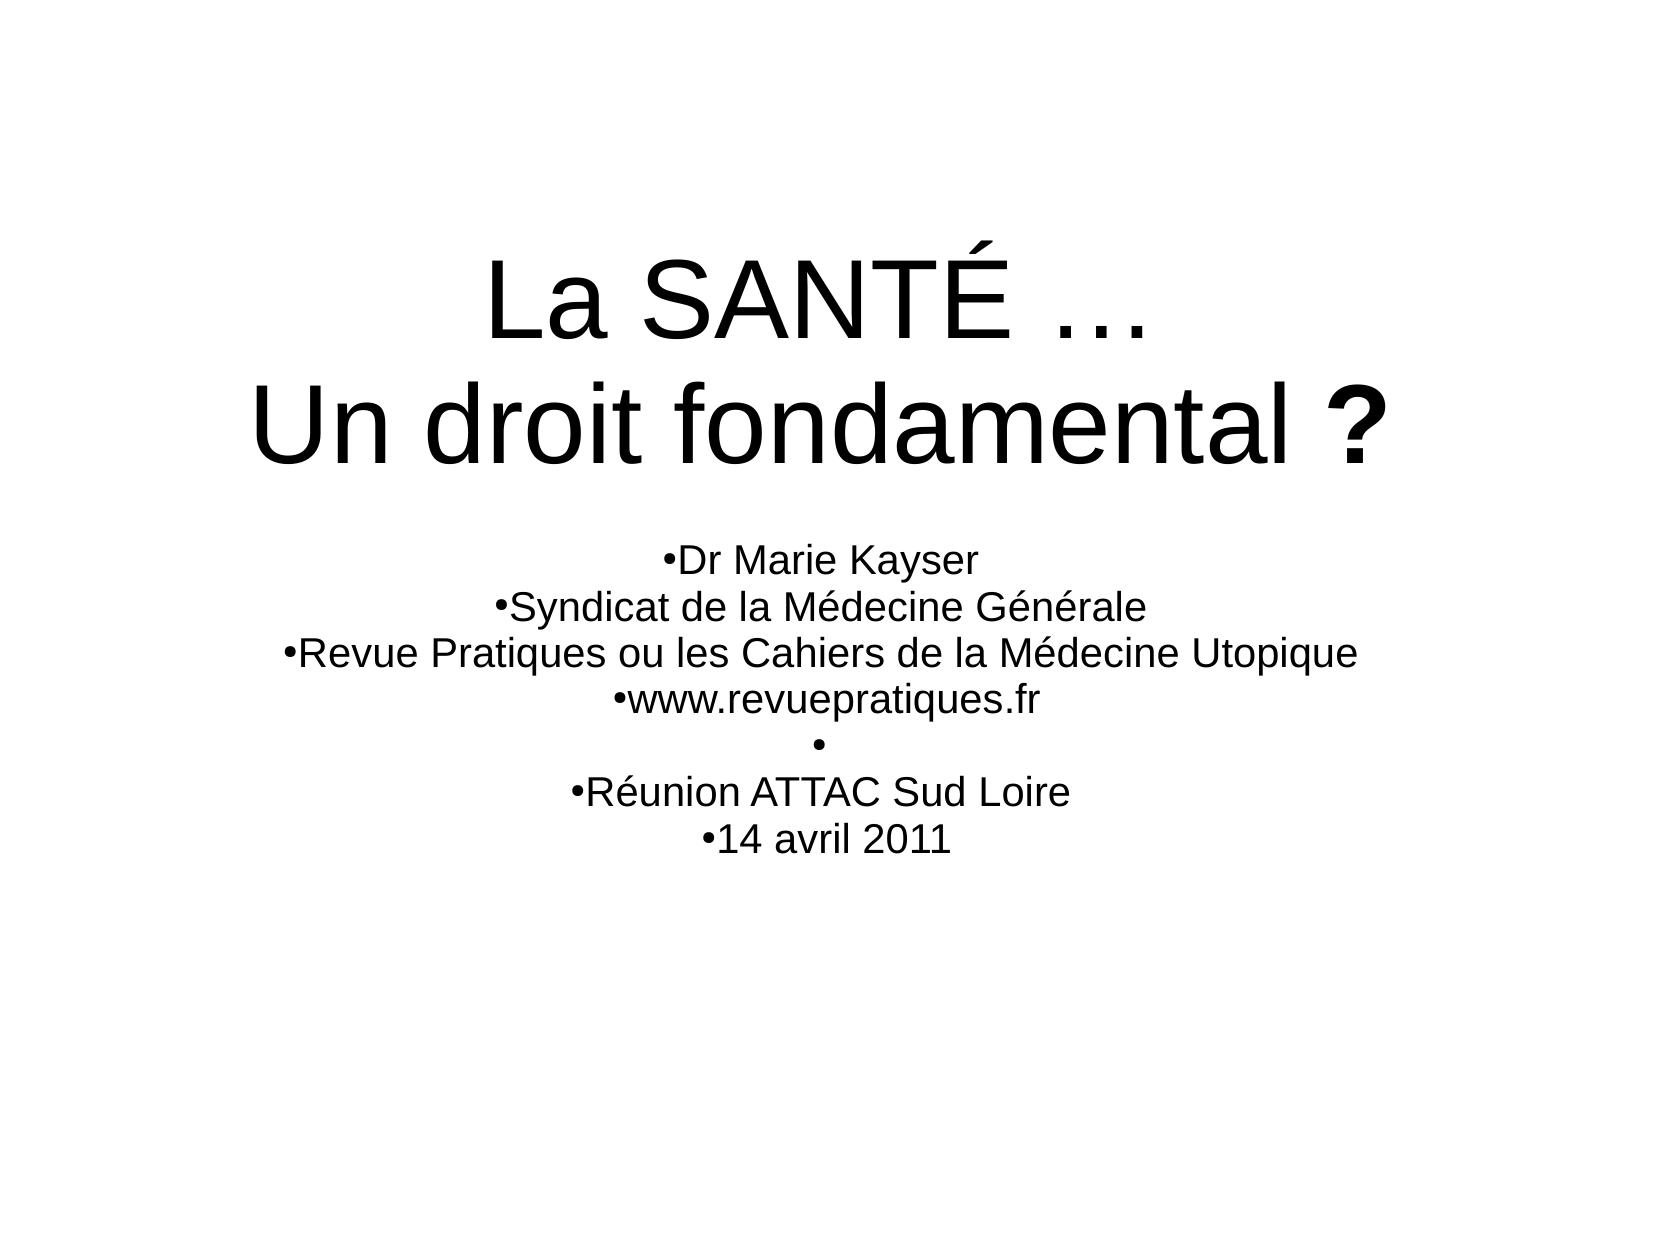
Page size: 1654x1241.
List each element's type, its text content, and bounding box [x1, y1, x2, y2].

subtitle Dr Marie Kayser Syndicat de la Médecine Générale Revue Pratiques ou les Cahiers de la Médecine Utopique www.revuepratiques.fr Réunion ATTAC Sud Loire 14 avril 2011 [82, 290, 1571, 1109]
title La SANTÉ … Un droit fondamental ? [76, 236, 1565, 488]
